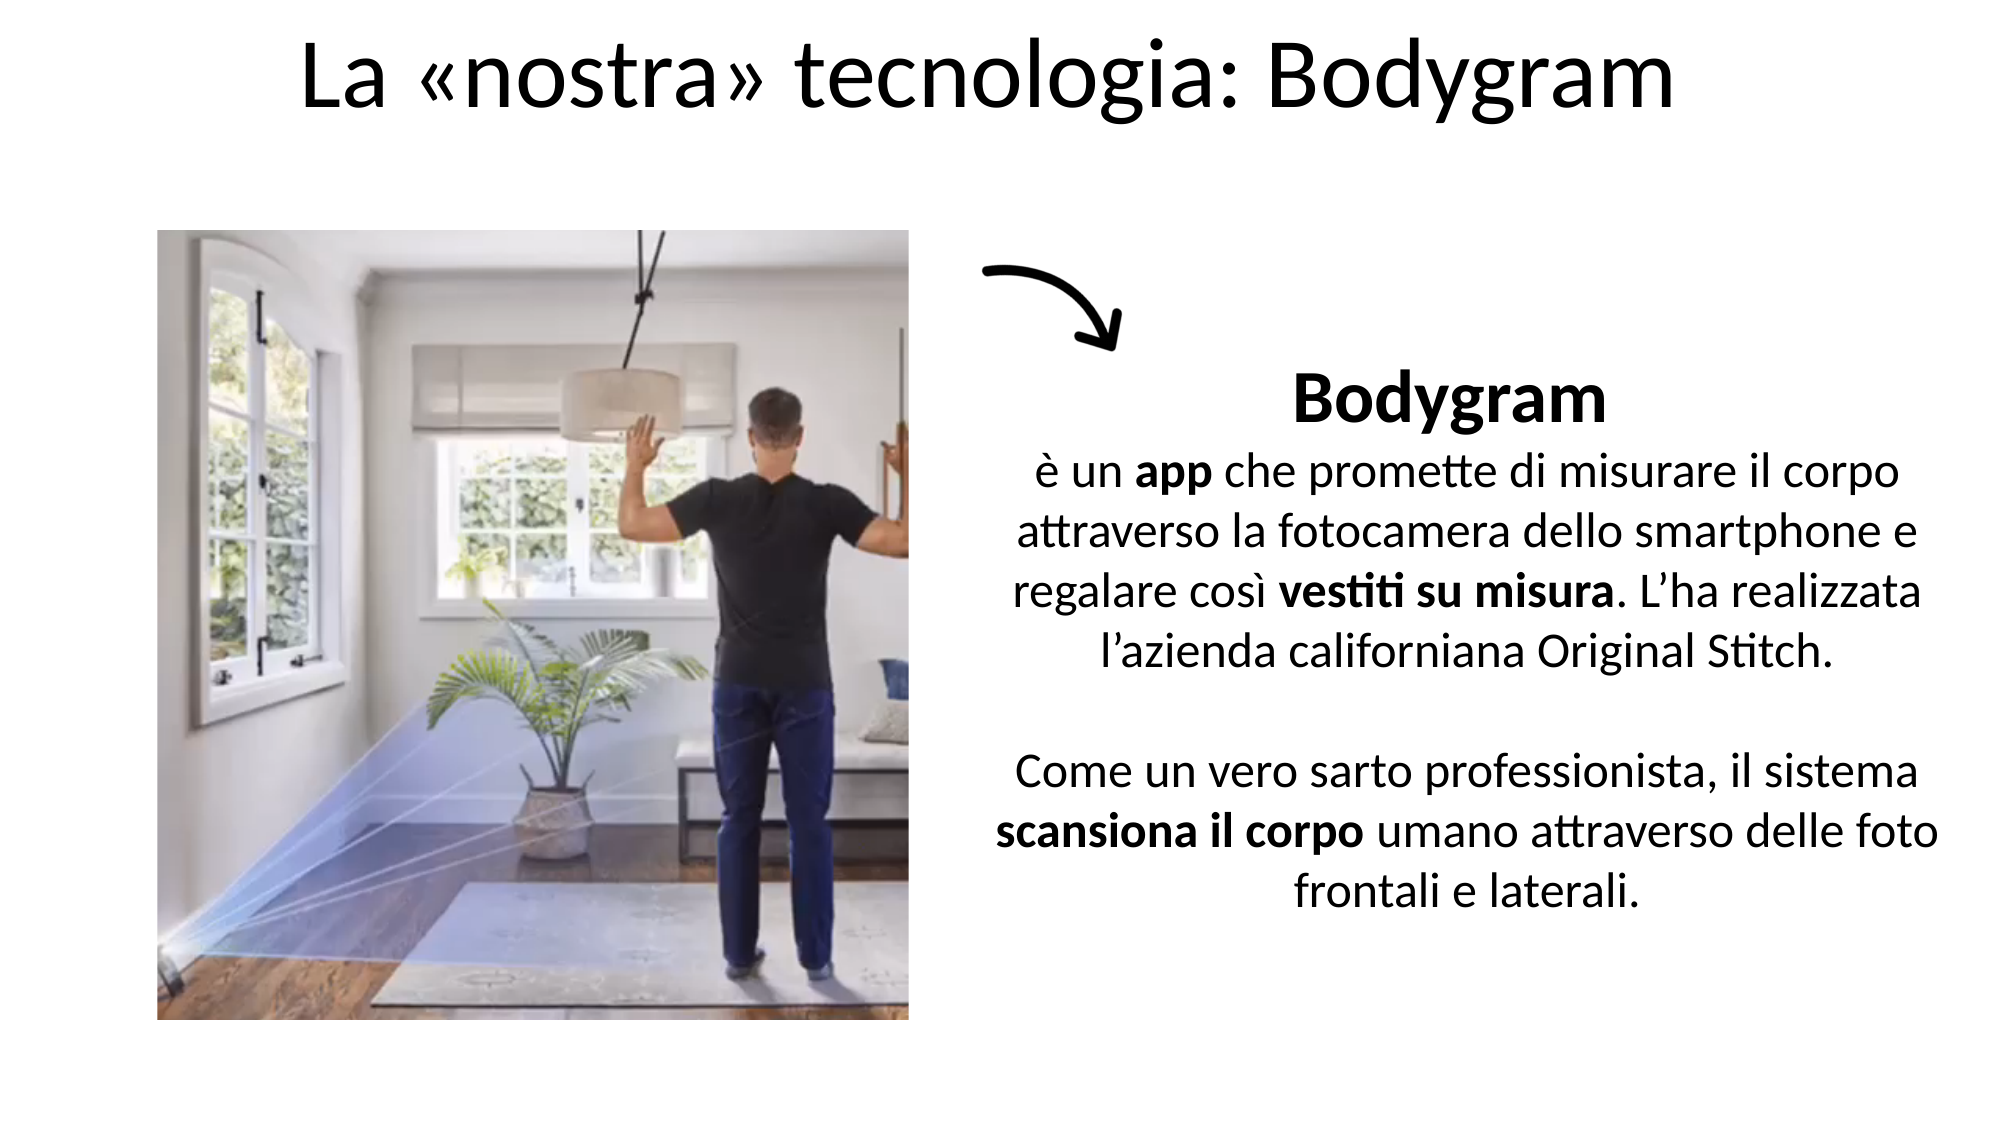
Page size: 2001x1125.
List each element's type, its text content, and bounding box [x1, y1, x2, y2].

text_box Bodygram è un app che promette di misurare il corpo attraverso la fotocamera dello smartphone e regalare così vestiti su misura. L’ha realizzata l’azienda californiana Original Stitch. Come un vero sarto professionista, il sistema scansiona il corpo umano attraverso delle foto frontali e laterali. [949, 339, 1985, 925]
picture [950, 191, 1167, 414]
text_box La «nostra» tecnologia: Bodygram [0, 0, 2000, 135]
picture [157, 230, 909, 1020]
